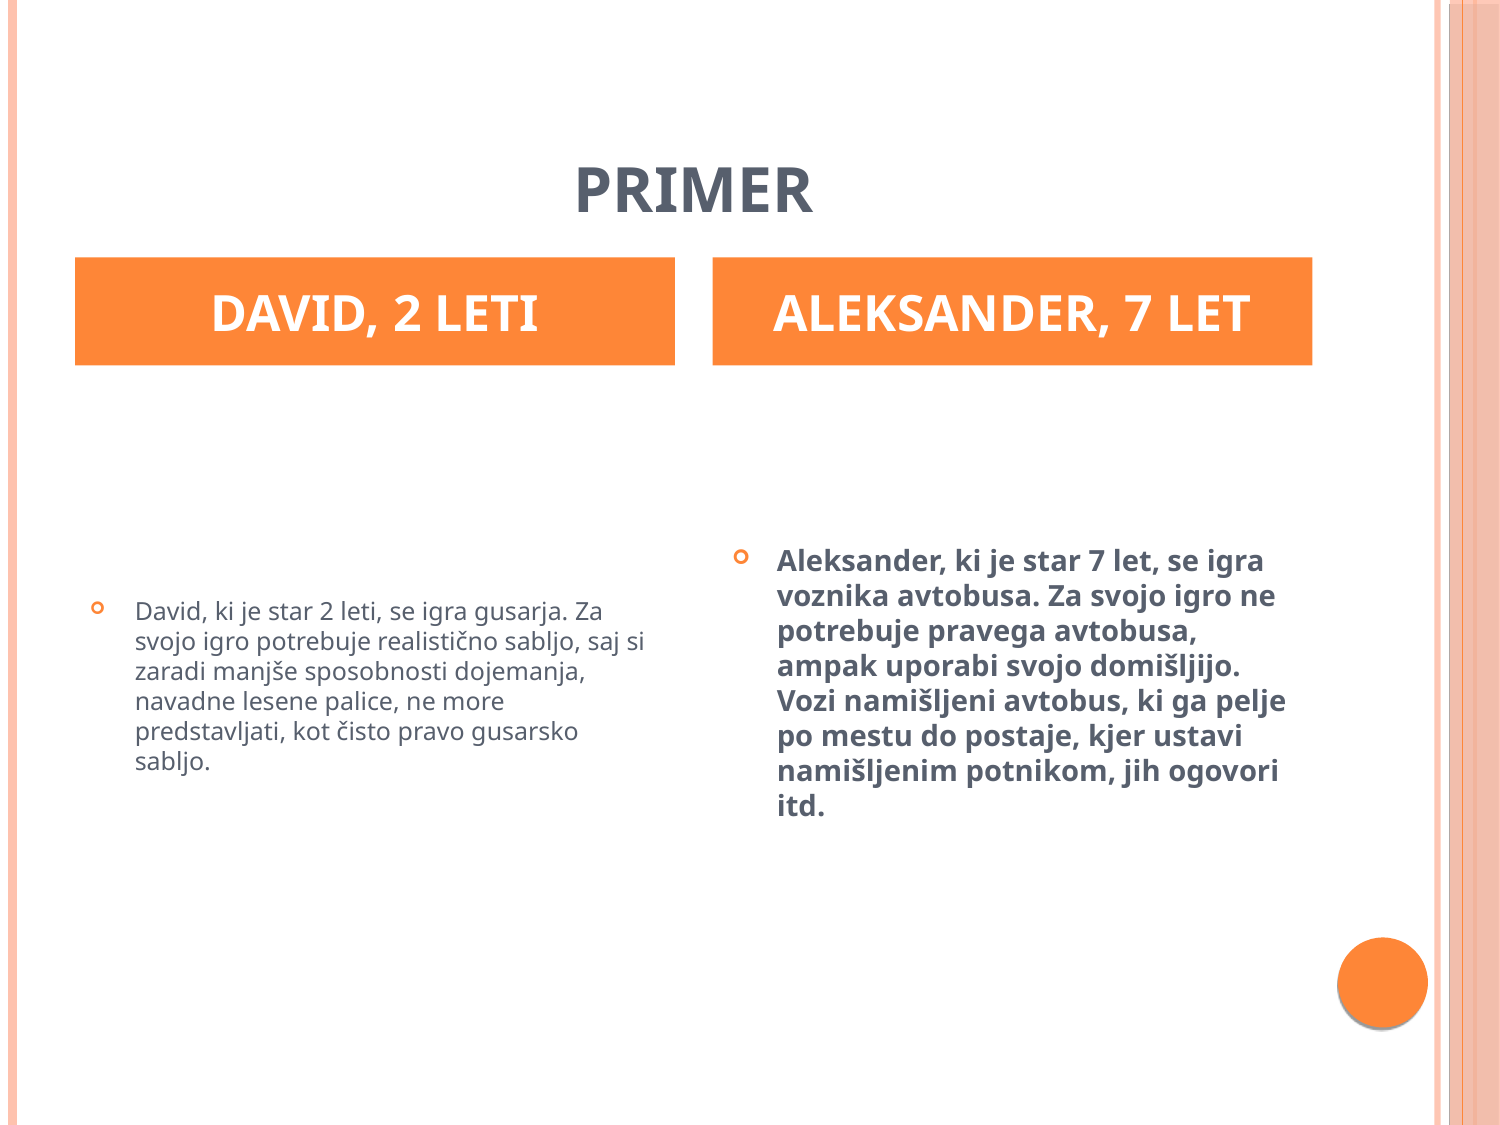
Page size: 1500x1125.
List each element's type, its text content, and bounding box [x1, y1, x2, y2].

list David, ki je star 2 leti, se igra gusarja. Za svojo igro potrebuje realistično sabljo, saj si zaradi manjše sposobnosti dojemanja, navadne lesene palice, ne more predstavljati, kot čisto pravo gusarsko sabljo. [75, 387, 675, 1025]
list DAVID, 2 LETI [75, 257, 675, 366]
list ALEKSANDER, 7 LET [712, 257, 1313, 366]
list Aleksander, ki je star 7 let, se igra voznika avtobusa. Za svojo igro ne potrebuje pravega avtobusa, ampak uporabi svojo domišljijo. Vozi namišljeni avtobus, ki ga pelje po mestu do postaje, kjer ustavi namišljenim potnikom, jih ogovori itd. [717, 387, 1318, 1025]
title PRIMER [75, 44, 1313, 233]
